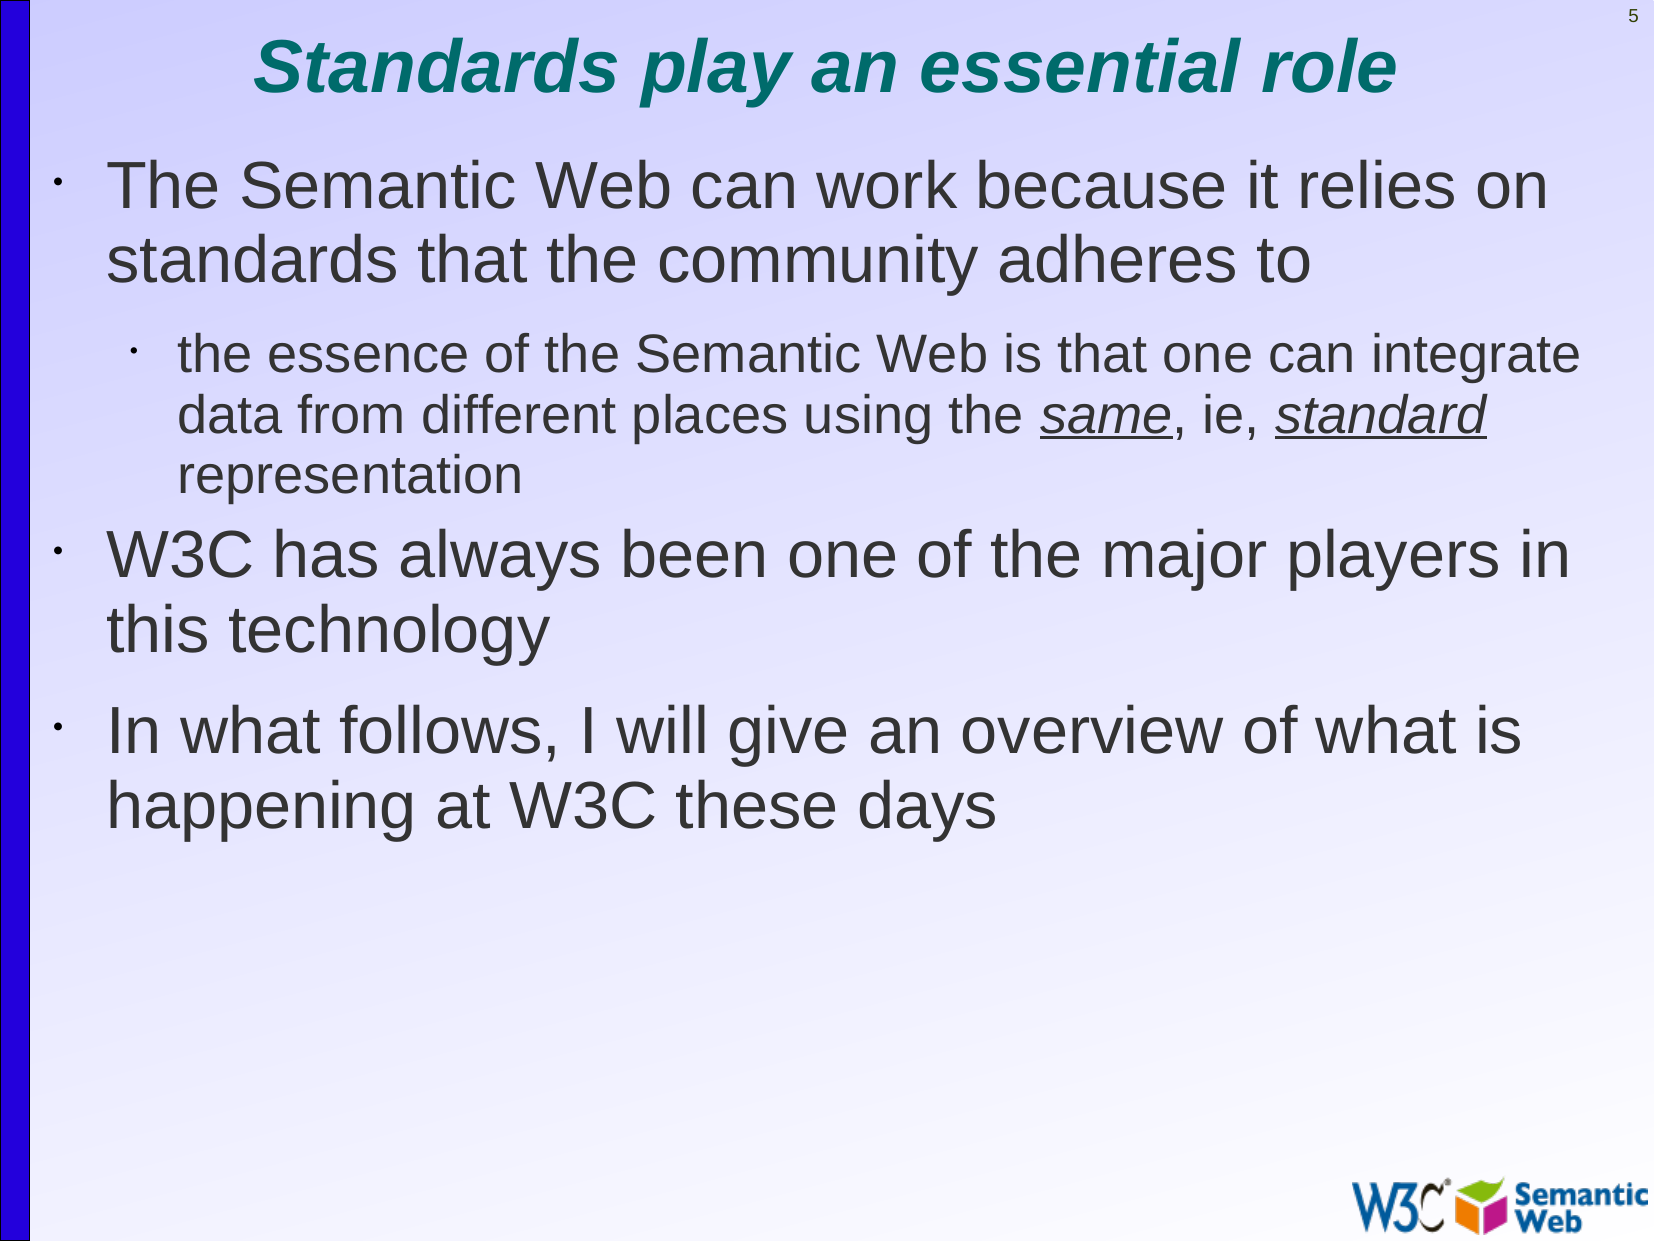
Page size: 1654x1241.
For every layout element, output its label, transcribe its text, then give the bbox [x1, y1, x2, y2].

picture [1352, 1175, 1648, 1235]
list The Semantic Web can work because it relies on standards that the community adheres to the essence of the Semantic Web is that one can integrate data from different places using the same, ie, standard representation W3C has always been one of the major players in this technology In what follows, I will give an overview of what is happening at W3C these days [35, 147, 1618, 1119]
title Standards play an essential role [0, 13, 1654, 117]
